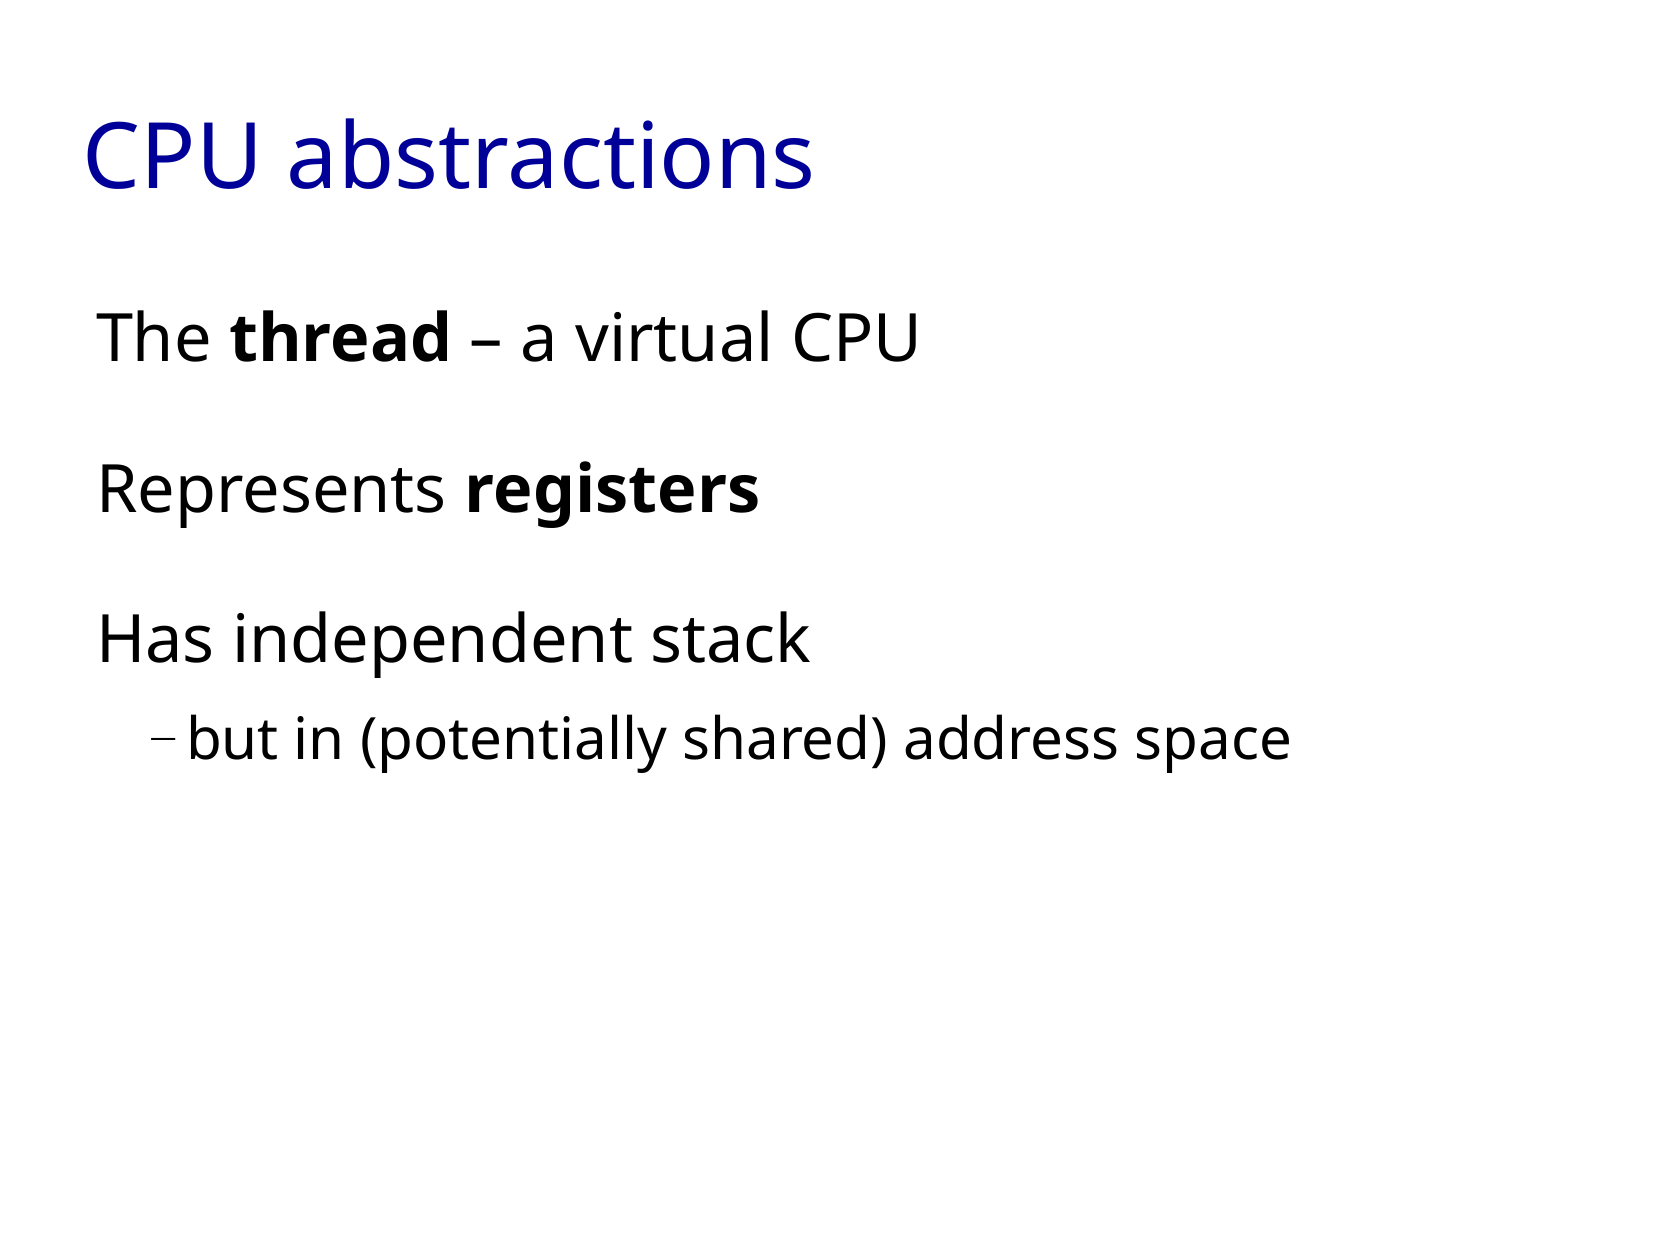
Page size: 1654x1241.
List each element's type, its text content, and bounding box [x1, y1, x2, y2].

title CPU abstractions [82, 49, 1571, 257]
list The thread – a virtual CPU Represents registers Has independent stack but in (potentially shared) address space [60, 290, 1571, 1096]
